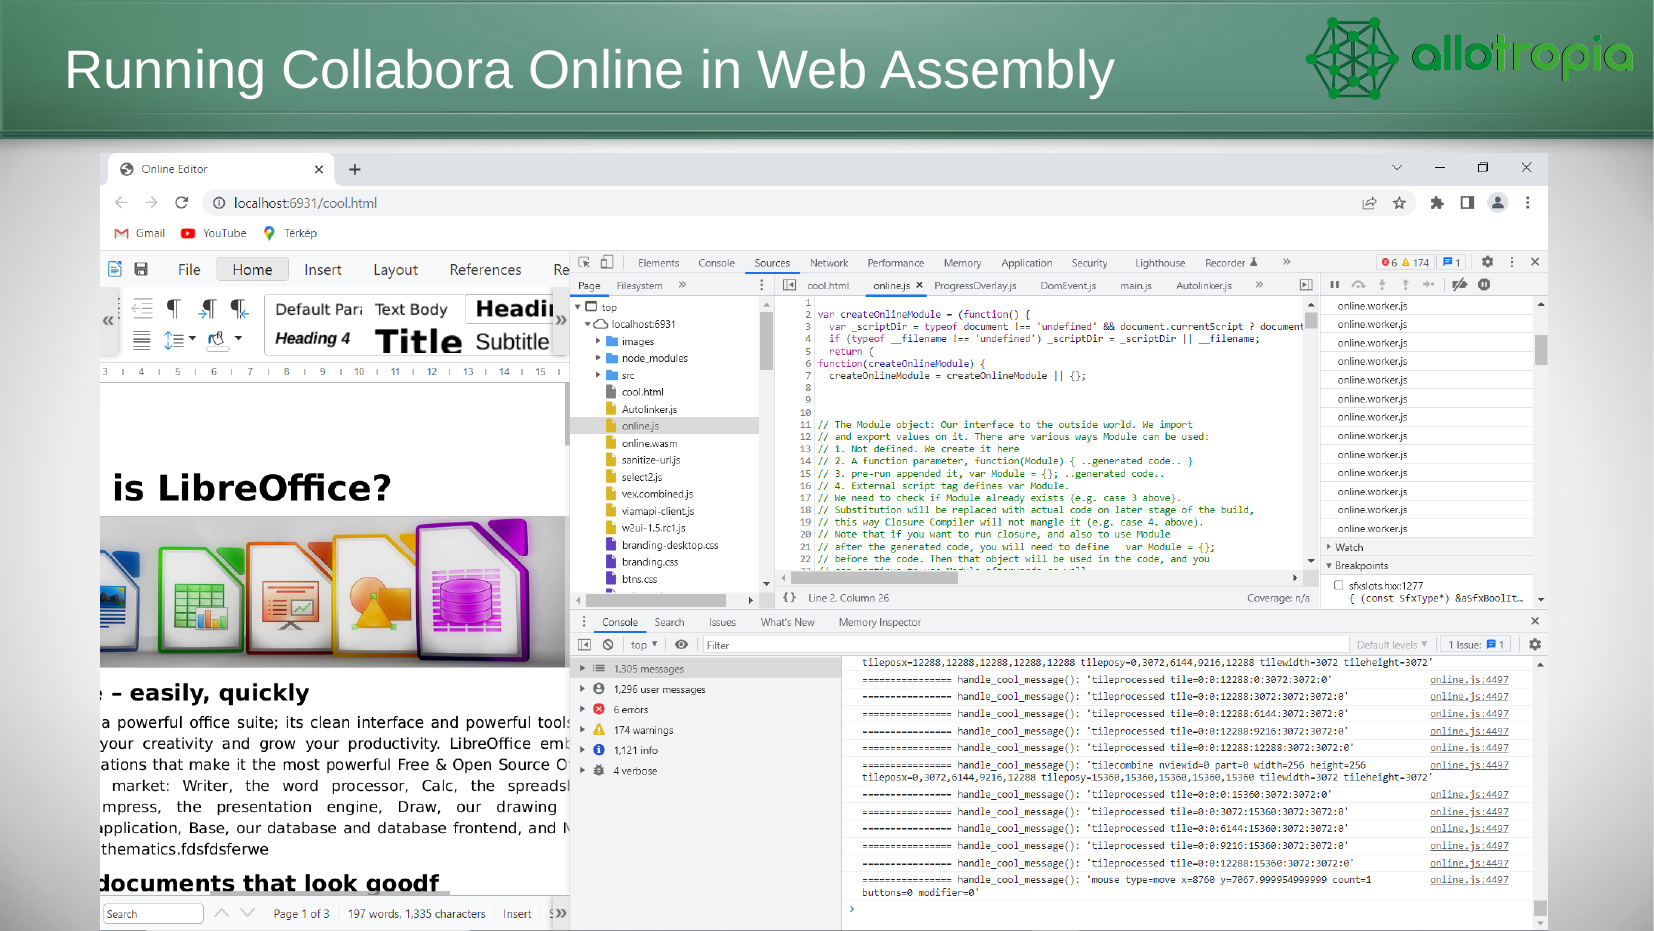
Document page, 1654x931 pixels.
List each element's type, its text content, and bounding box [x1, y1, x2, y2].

picture [0, 0, 1654, 931]
title Running Collabora Online in Web Assembly [10, 0, 1329, 143]
